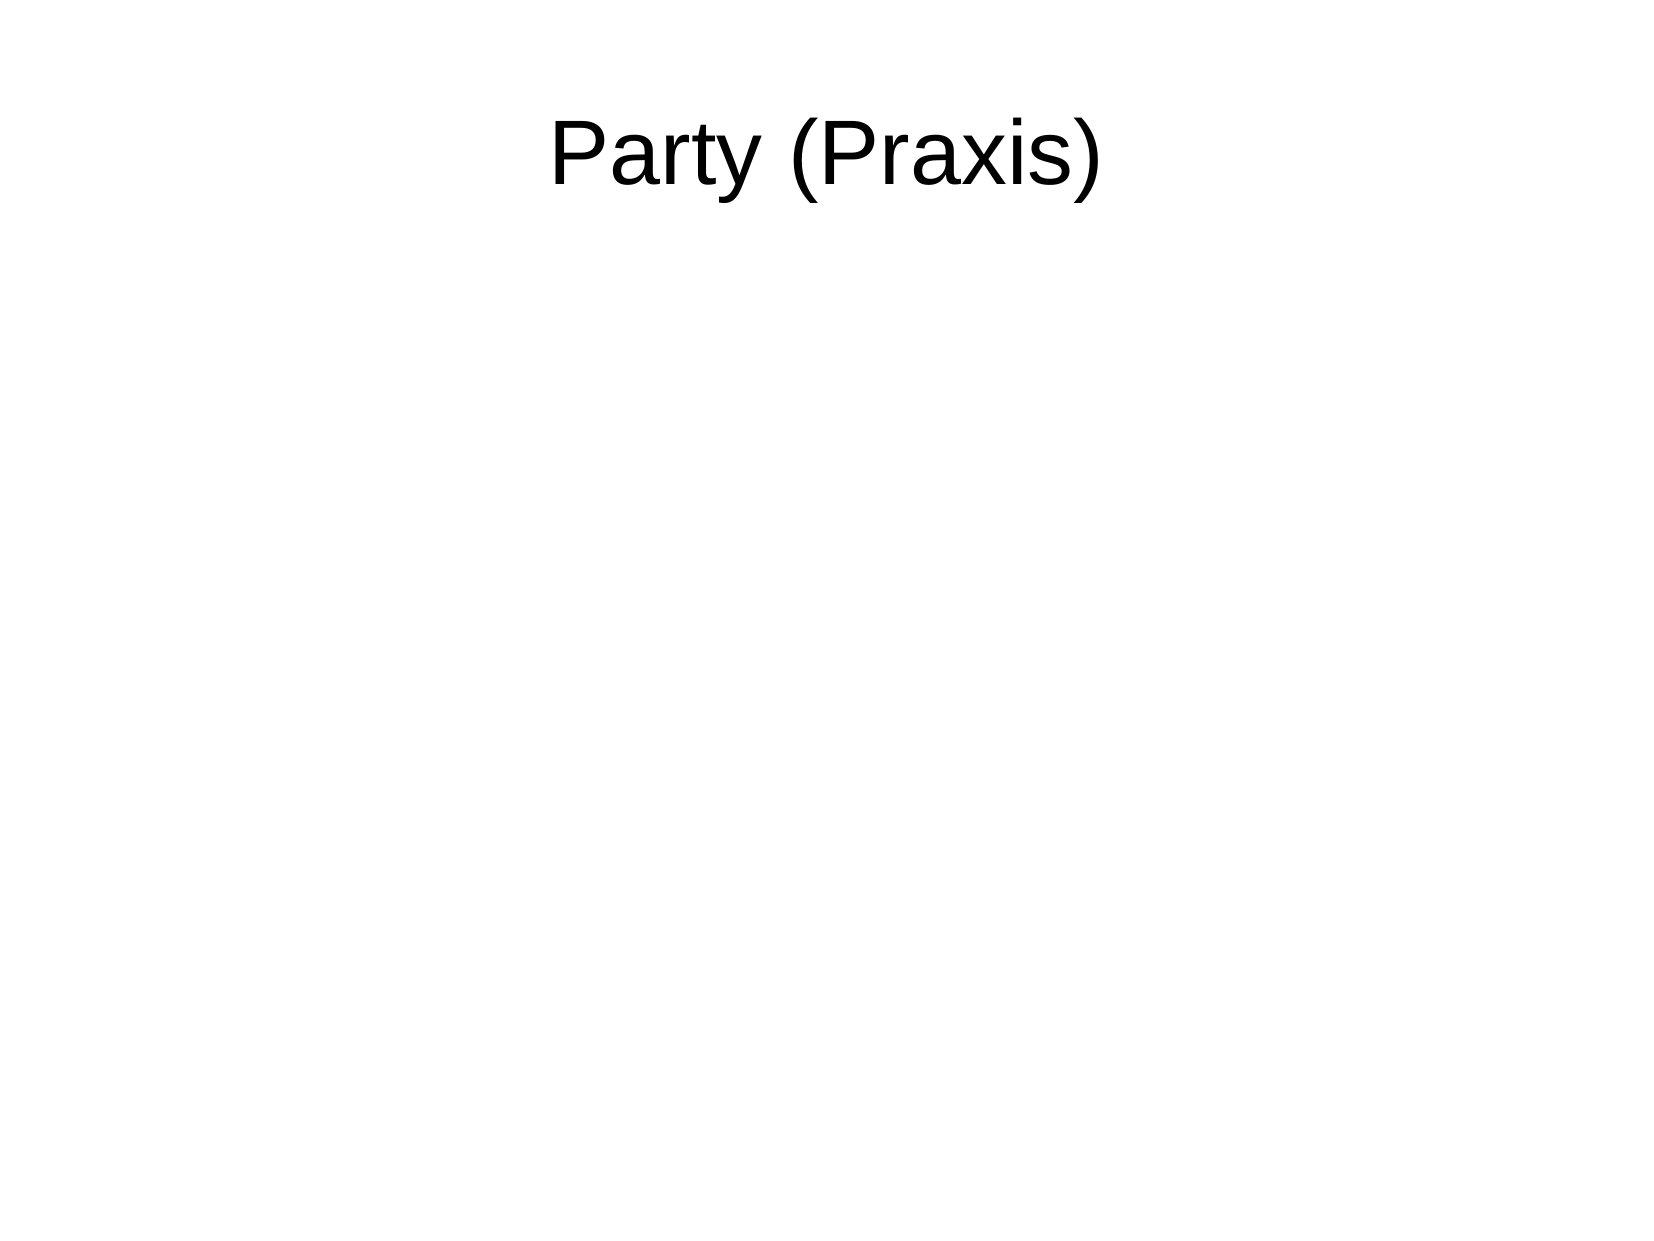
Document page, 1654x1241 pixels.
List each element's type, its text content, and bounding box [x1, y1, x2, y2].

title Party (Praxis) [82, 49, 1571, 257]
